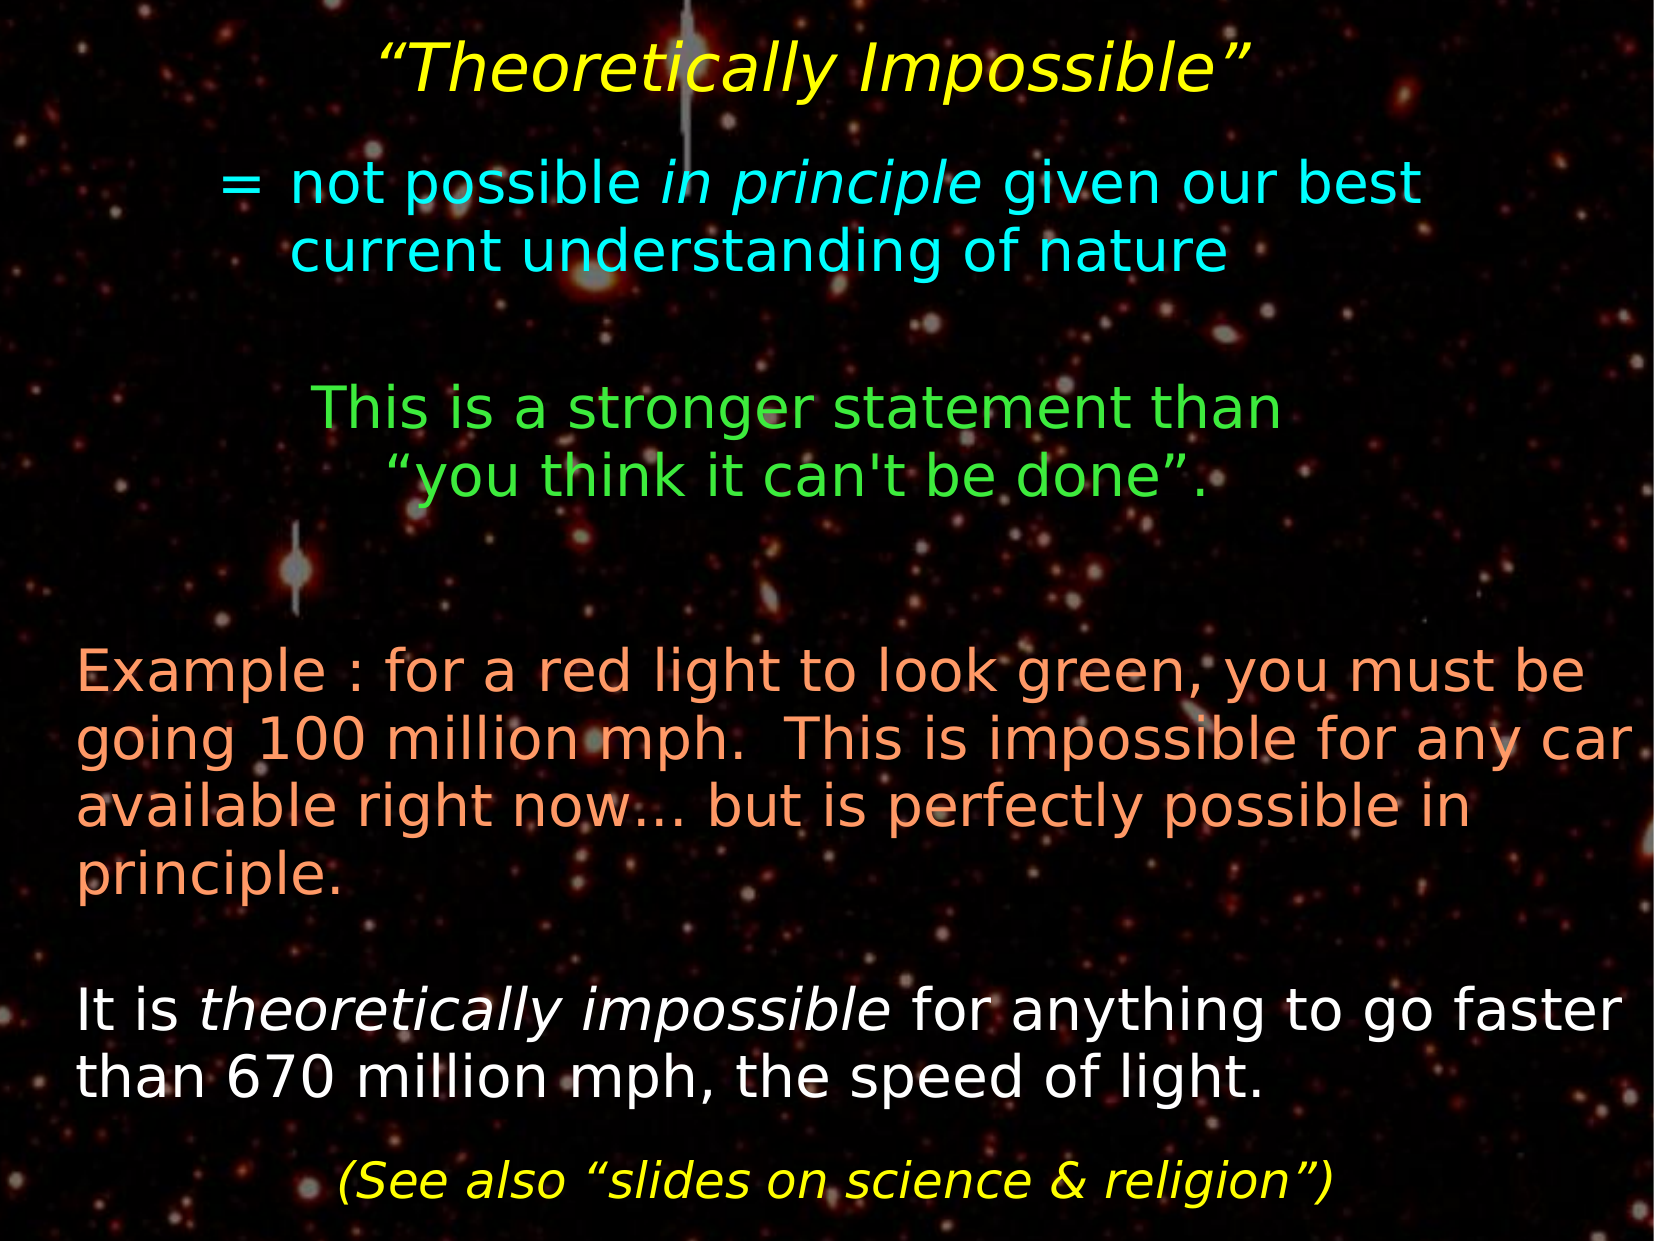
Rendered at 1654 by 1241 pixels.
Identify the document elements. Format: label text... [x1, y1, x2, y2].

text_box This is a stronger statement than “you think it can't be done”. [311, 374, 1343, 511]
text_box “Theoretically Impossible” [371, 29, 1253, 108]
text_box (See also “slides on science & religion”) [336, 1151, 1317, 1210]
text_box = not possible in principle given our best current understanding of nature [217, 150, 1437, 286]
picture [0, 0, 1654, 1241]
text_box Example : for a red light to look green, you must be going 100 million mph. This is impossible for any car available right now... but is perfectly possible in principle. It is theoretically impossible for anything to go faster than 670 million mph, the speed of light. [75, 637, 1636, 1112]
